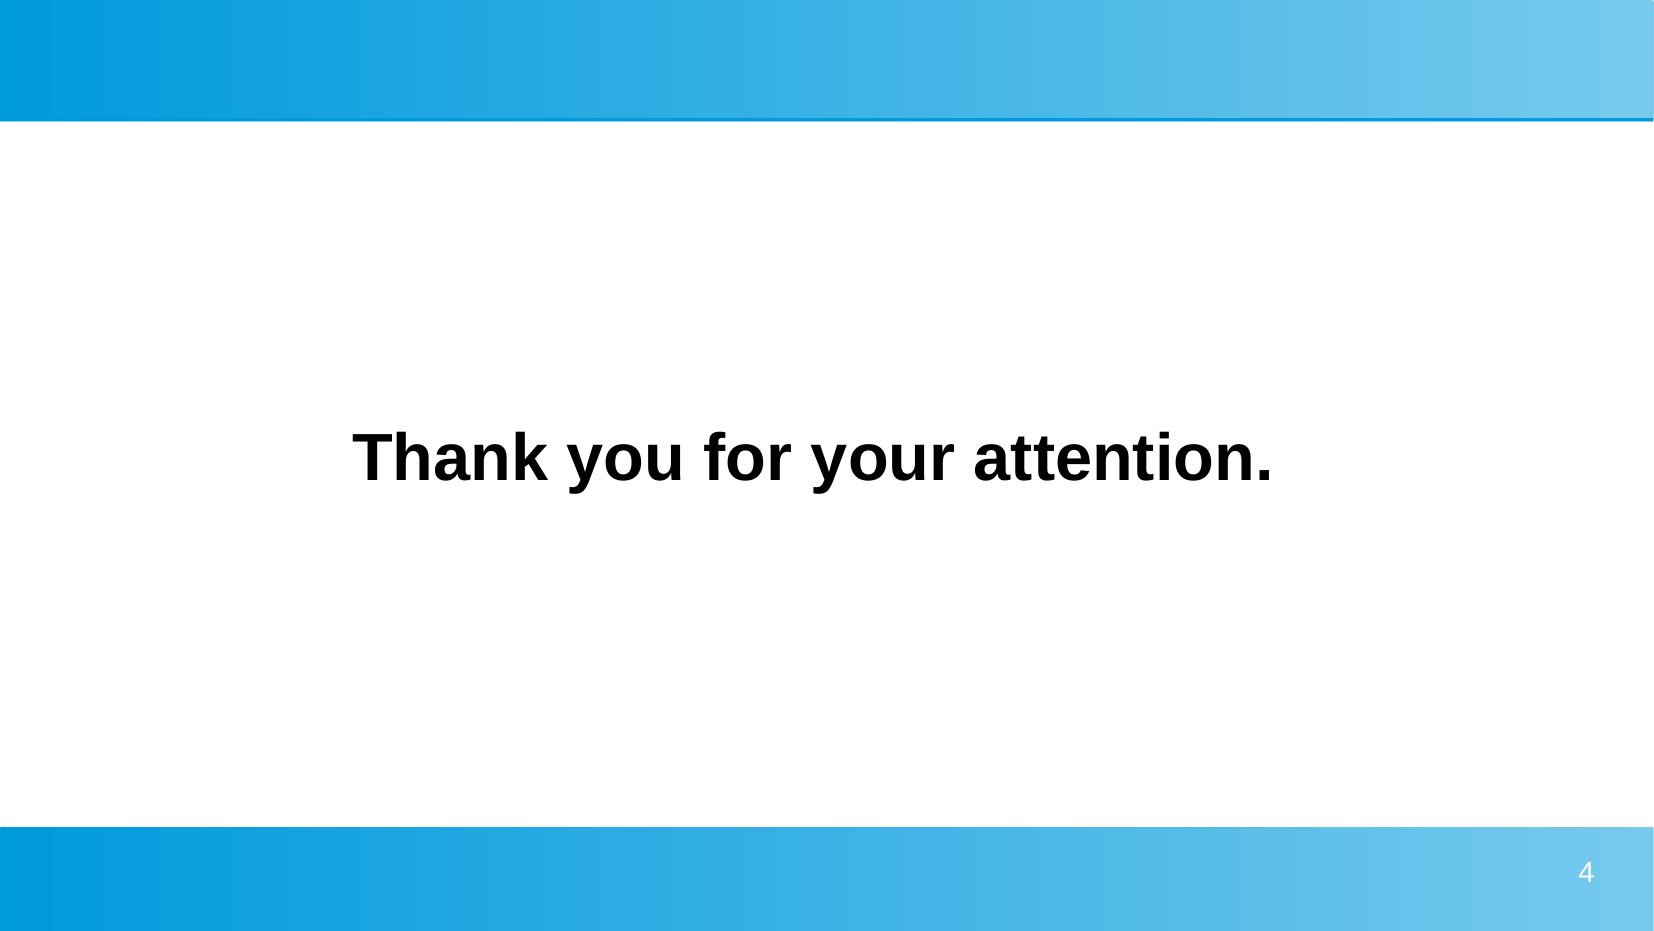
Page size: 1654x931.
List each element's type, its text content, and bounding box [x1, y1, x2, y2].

text_box Thank you for your attention. [337, 412, 1313, 503]
